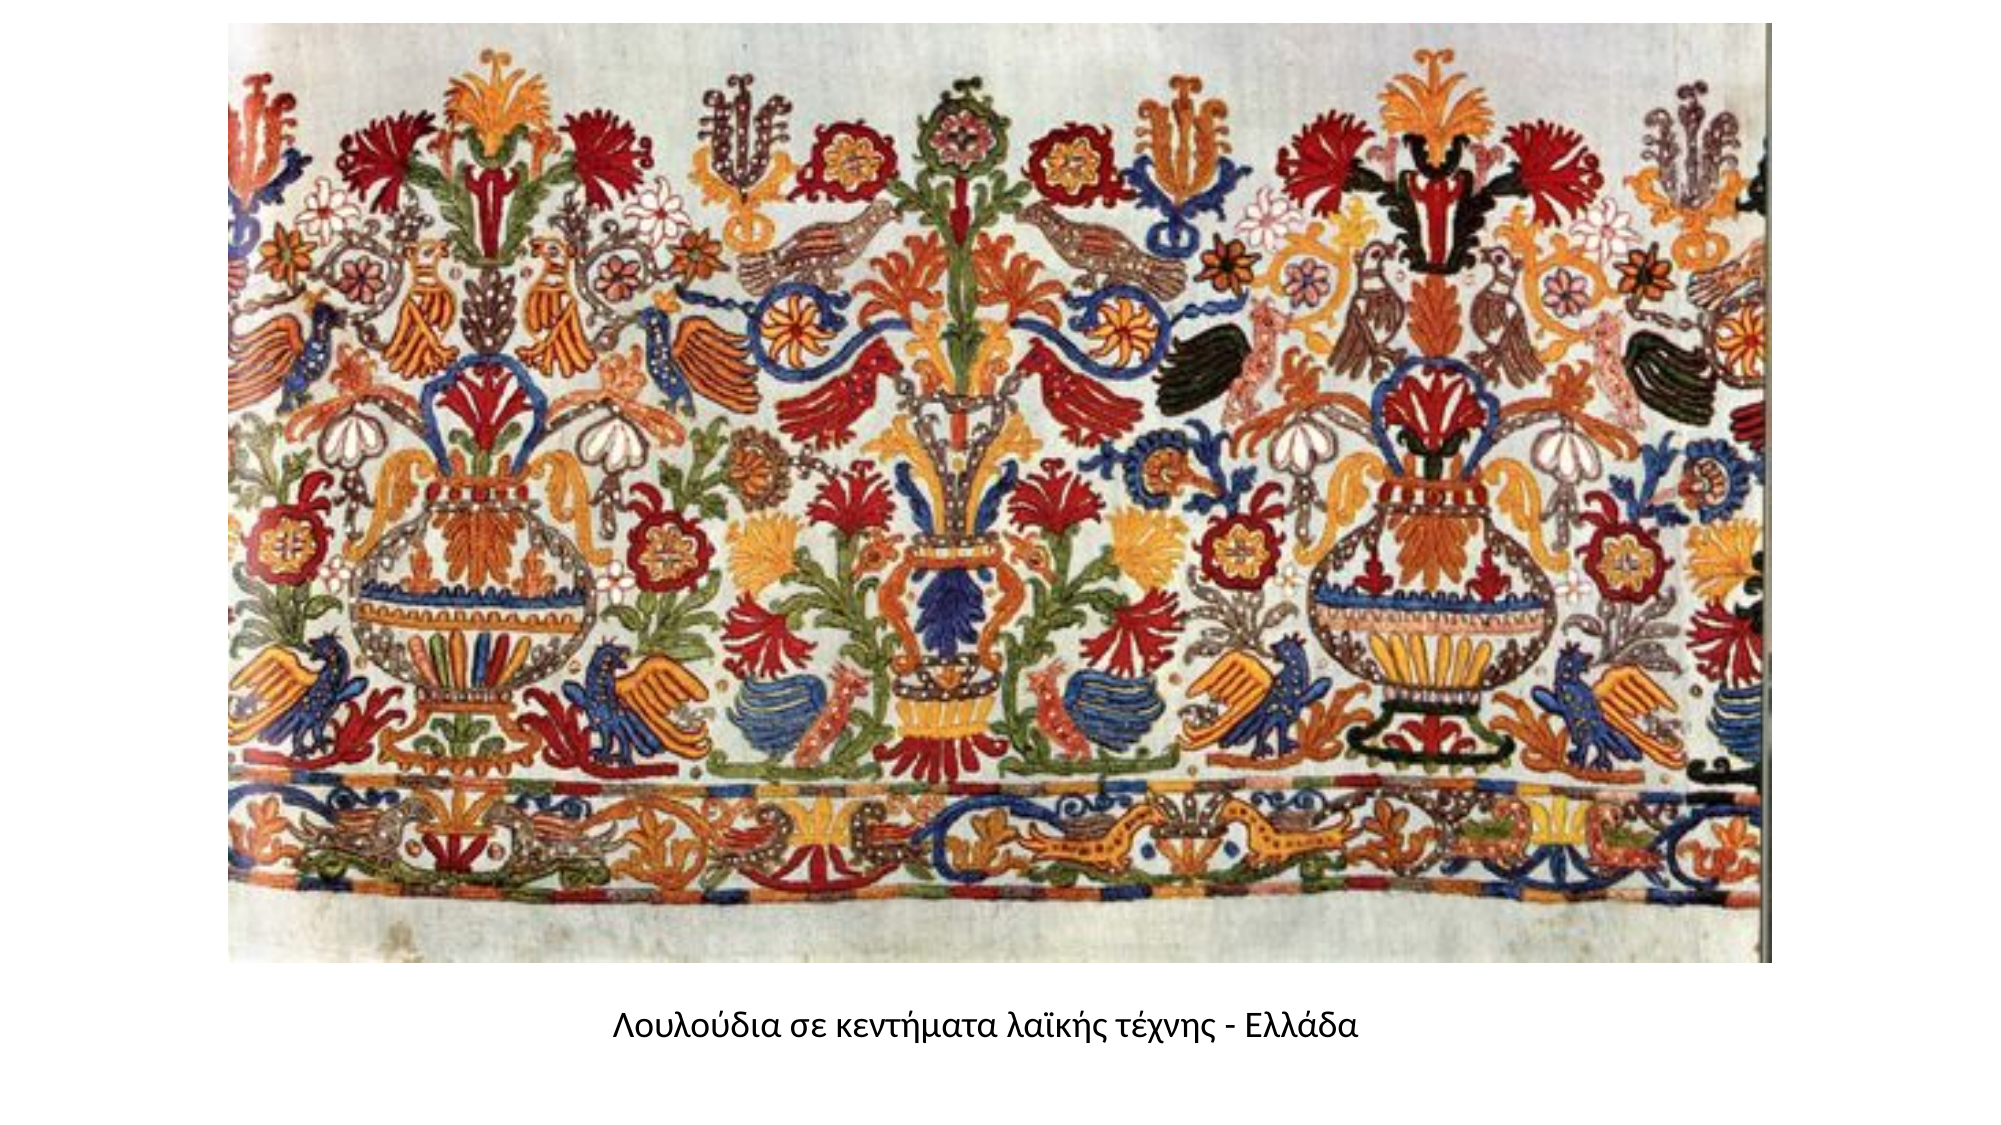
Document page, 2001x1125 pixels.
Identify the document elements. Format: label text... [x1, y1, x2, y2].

picture [228, 23, 1772, 963]
text_box Λουλούδια σε κεντήματα λαϊκής τέχνης - Ελλάδα [598, 993, 1582, 1053]
